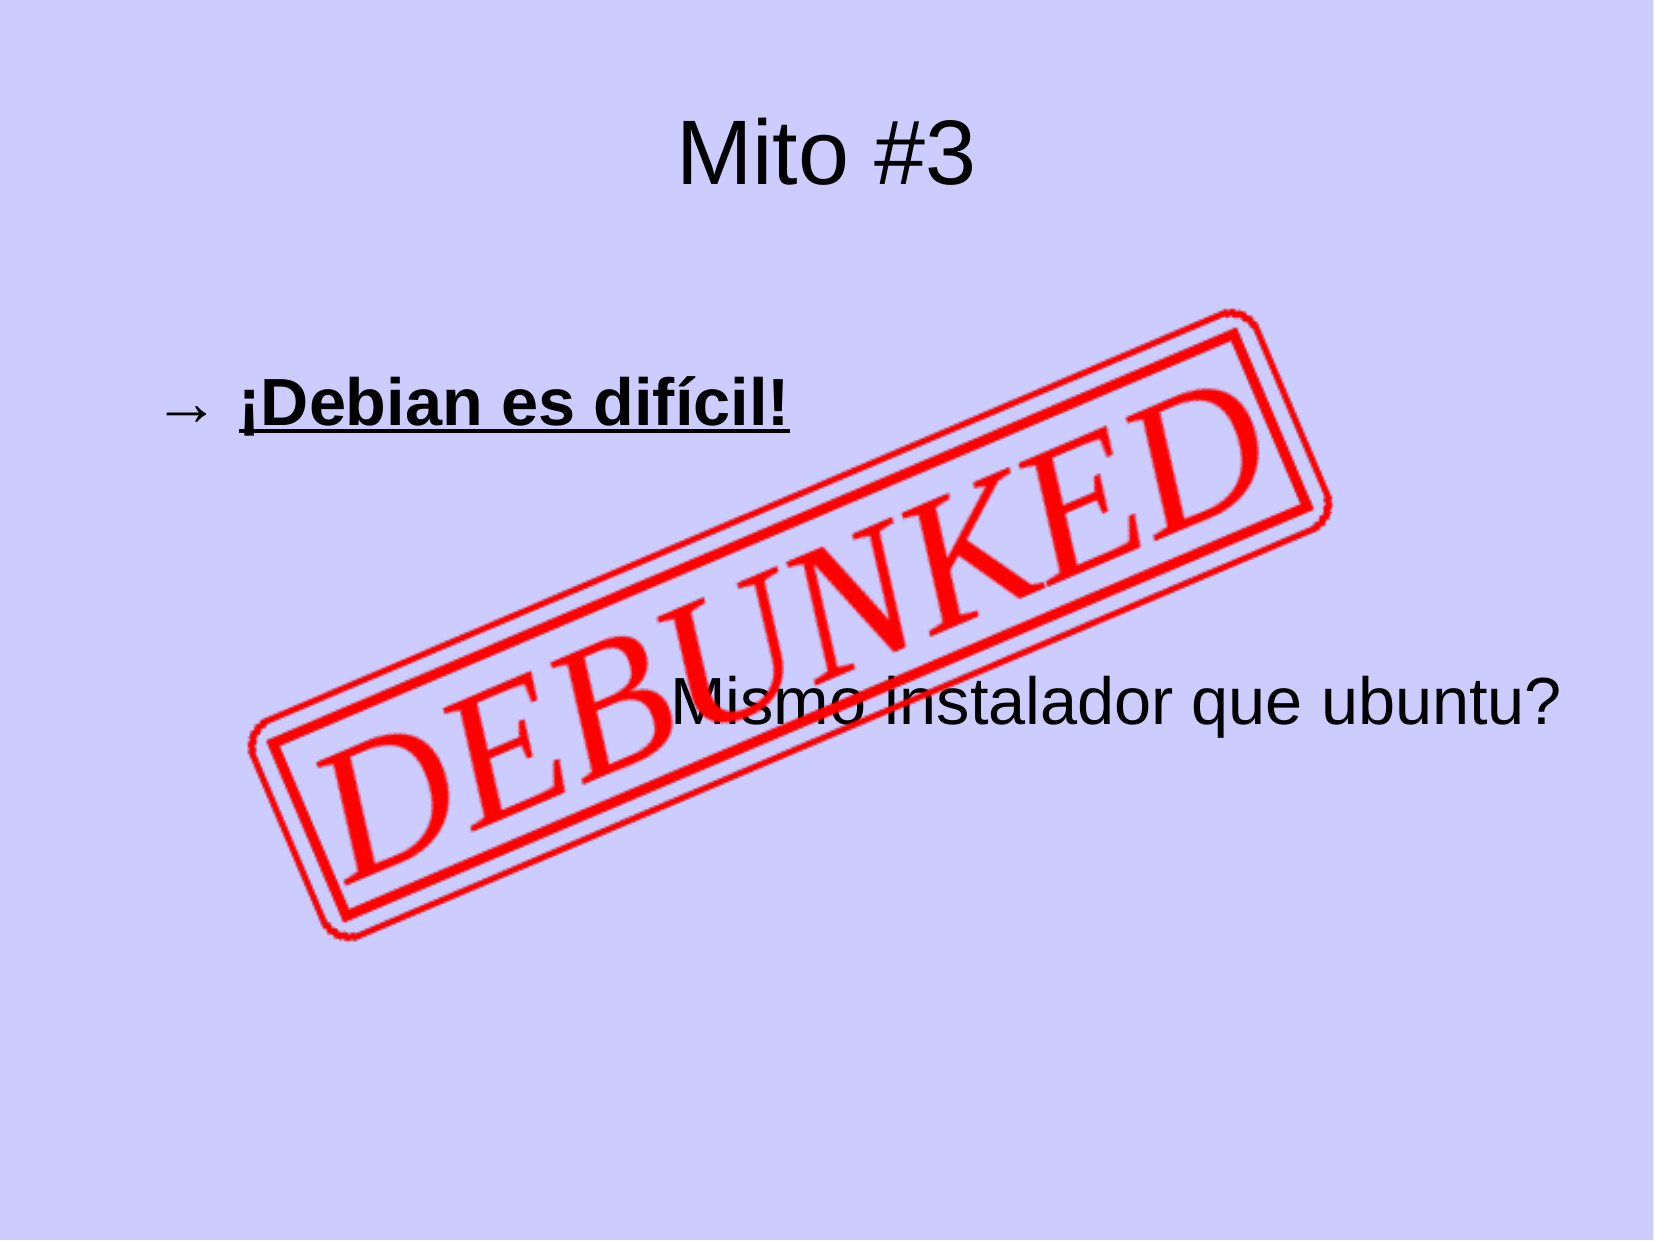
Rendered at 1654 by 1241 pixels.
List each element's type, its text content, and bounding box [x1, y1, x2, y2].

title Mito #3 [82, 49, 1571, 257]
picture [213, 293, 1345, 952]
list → ¡Debian es difícil! Mismo instalador que ubuntu? [82, 290, 1571, 1010]
